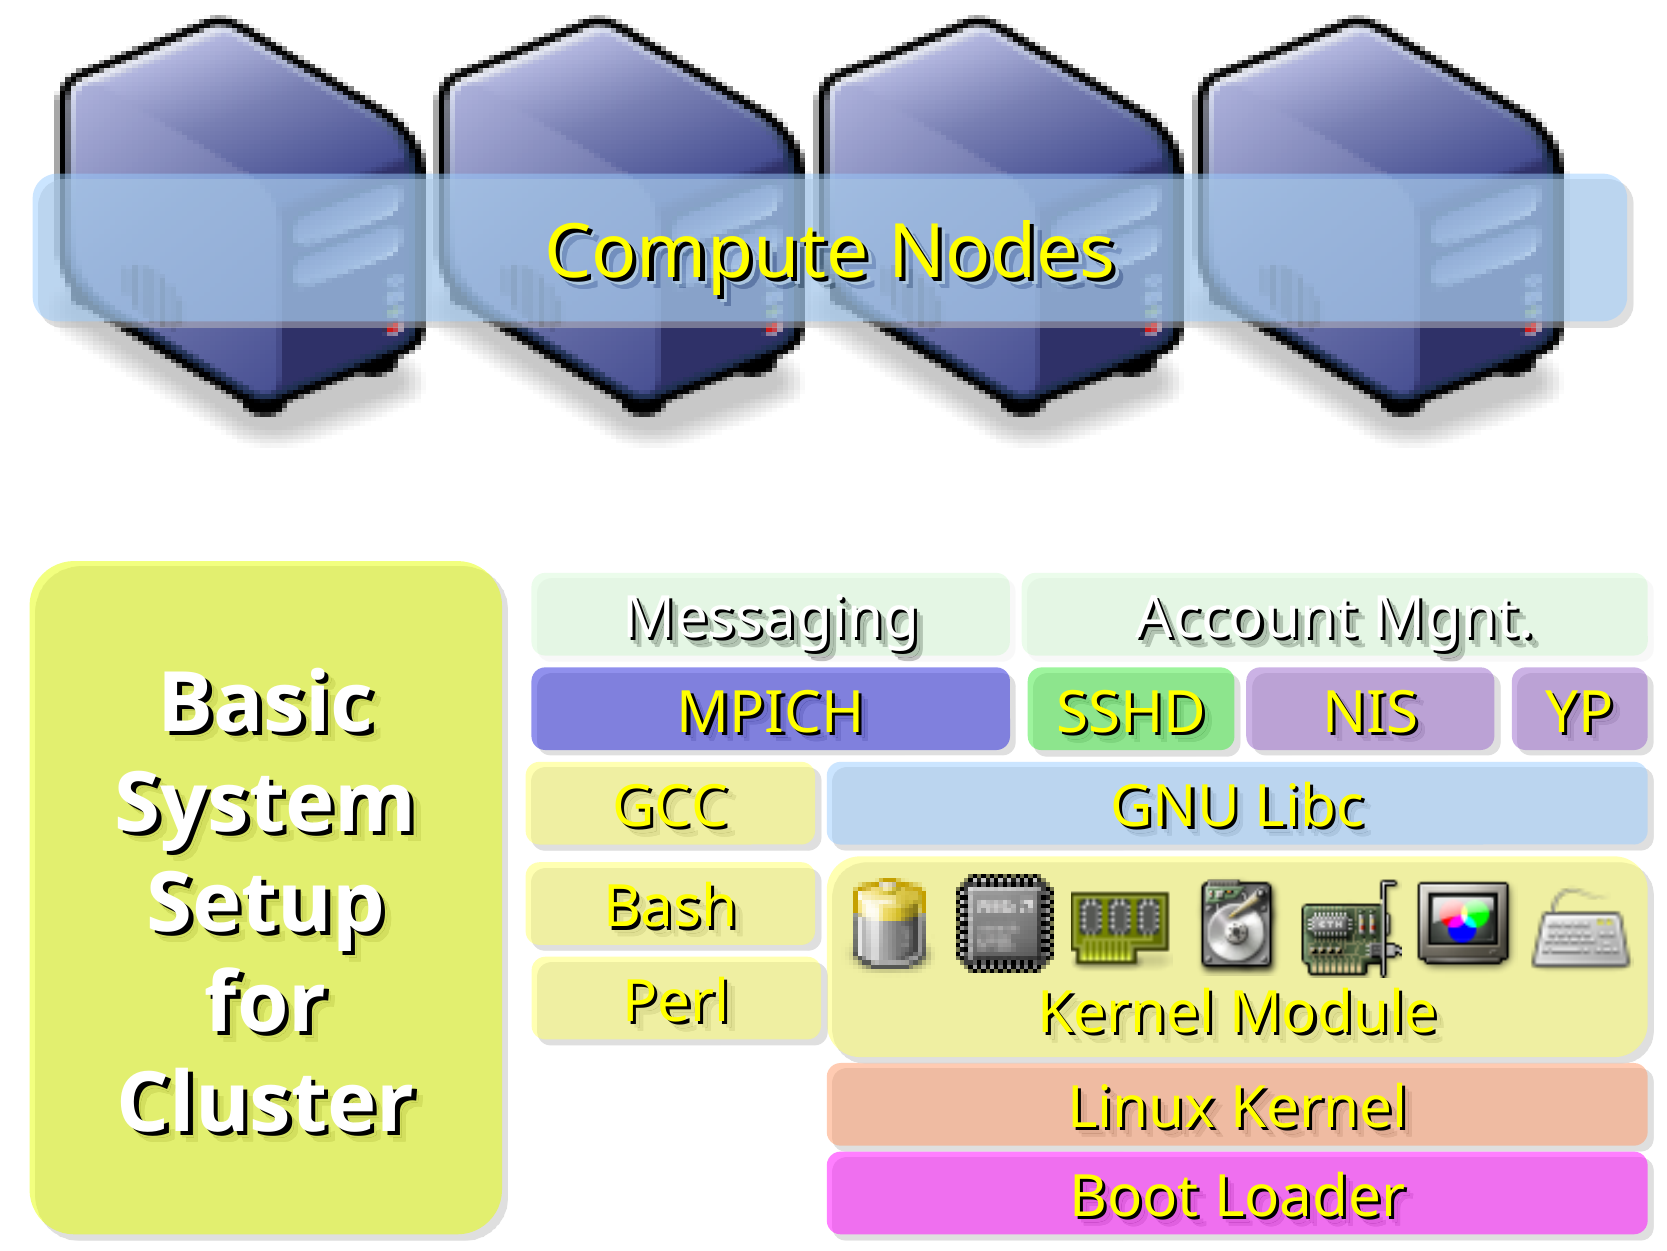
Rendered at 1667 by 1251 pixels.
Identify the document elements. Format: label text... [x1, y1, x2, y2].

text_box Perl [531, 956, 822, 1040]
picture [27, 2, 1609, 502]
text_box GCC [525, 761, 816, 845]
picture [841, 874, 944, 978]
text_box Kernel Module [826, 856, 1648, 1058]
text_box MPICH [531, 667, 1011, 751]
text_box Bash [525, 862, 816, 945]
picture [1300, 874, 1402, 978]
text_box Compute Nodes [32, 173, 1628, 322]
text_box Account Mgnt. [1021, 572, 1648, 656]
text_box SSHD [1027, 667, 1235, 751]
picture [1414, 874, 1518, 978]
picture [956, 874, 1059, 978]
text_box YP [1511, 667, 1648, 751]
text_box NIS [1246, 667, 1495, 751]
text_box Boot Loader [826, 1151, 1648, 1235]
text_box Basic System Setup for Cluster [29, 561, 503, 1235]
picture [1185, 876, 1287, 976]
text_box Messaging [531, 572, 1010, 656]
picture [1071, 874, 1173, 978]
picture [1530, 874, 1634, 978]
text_box Linux Kernel [826, 1062, 1648, 1146]
text_box GNU Libc [826, 761, 1648, 845]
